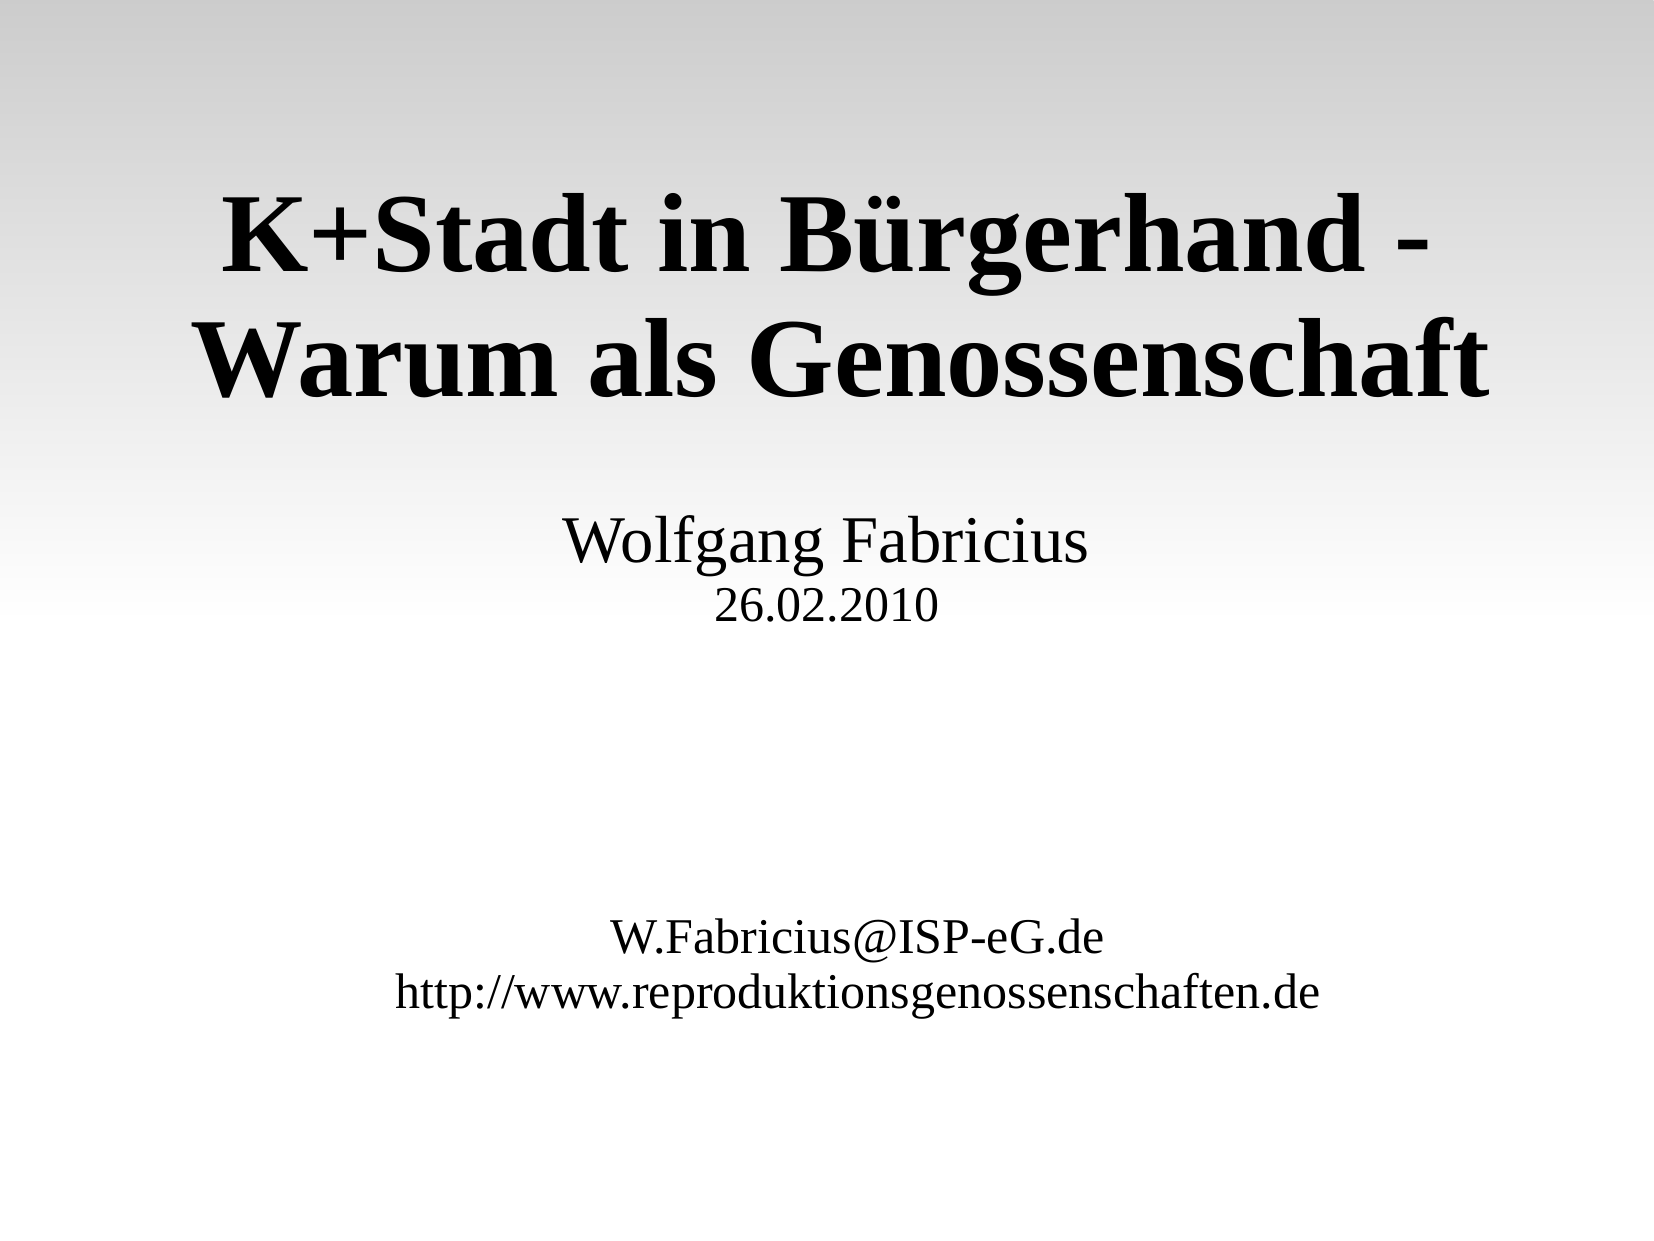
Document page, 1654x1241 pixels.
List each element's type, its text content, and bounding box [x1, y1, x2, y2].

text_box K+Stadt in Bürgerhand - Warum als Genossenschaft Wolfgang Fabricius 26.02.2010 W.Fabricius@ISP-eG.de http://www.reproduktionsgenossenschaften.de [88, 171, 1565, 1047]
